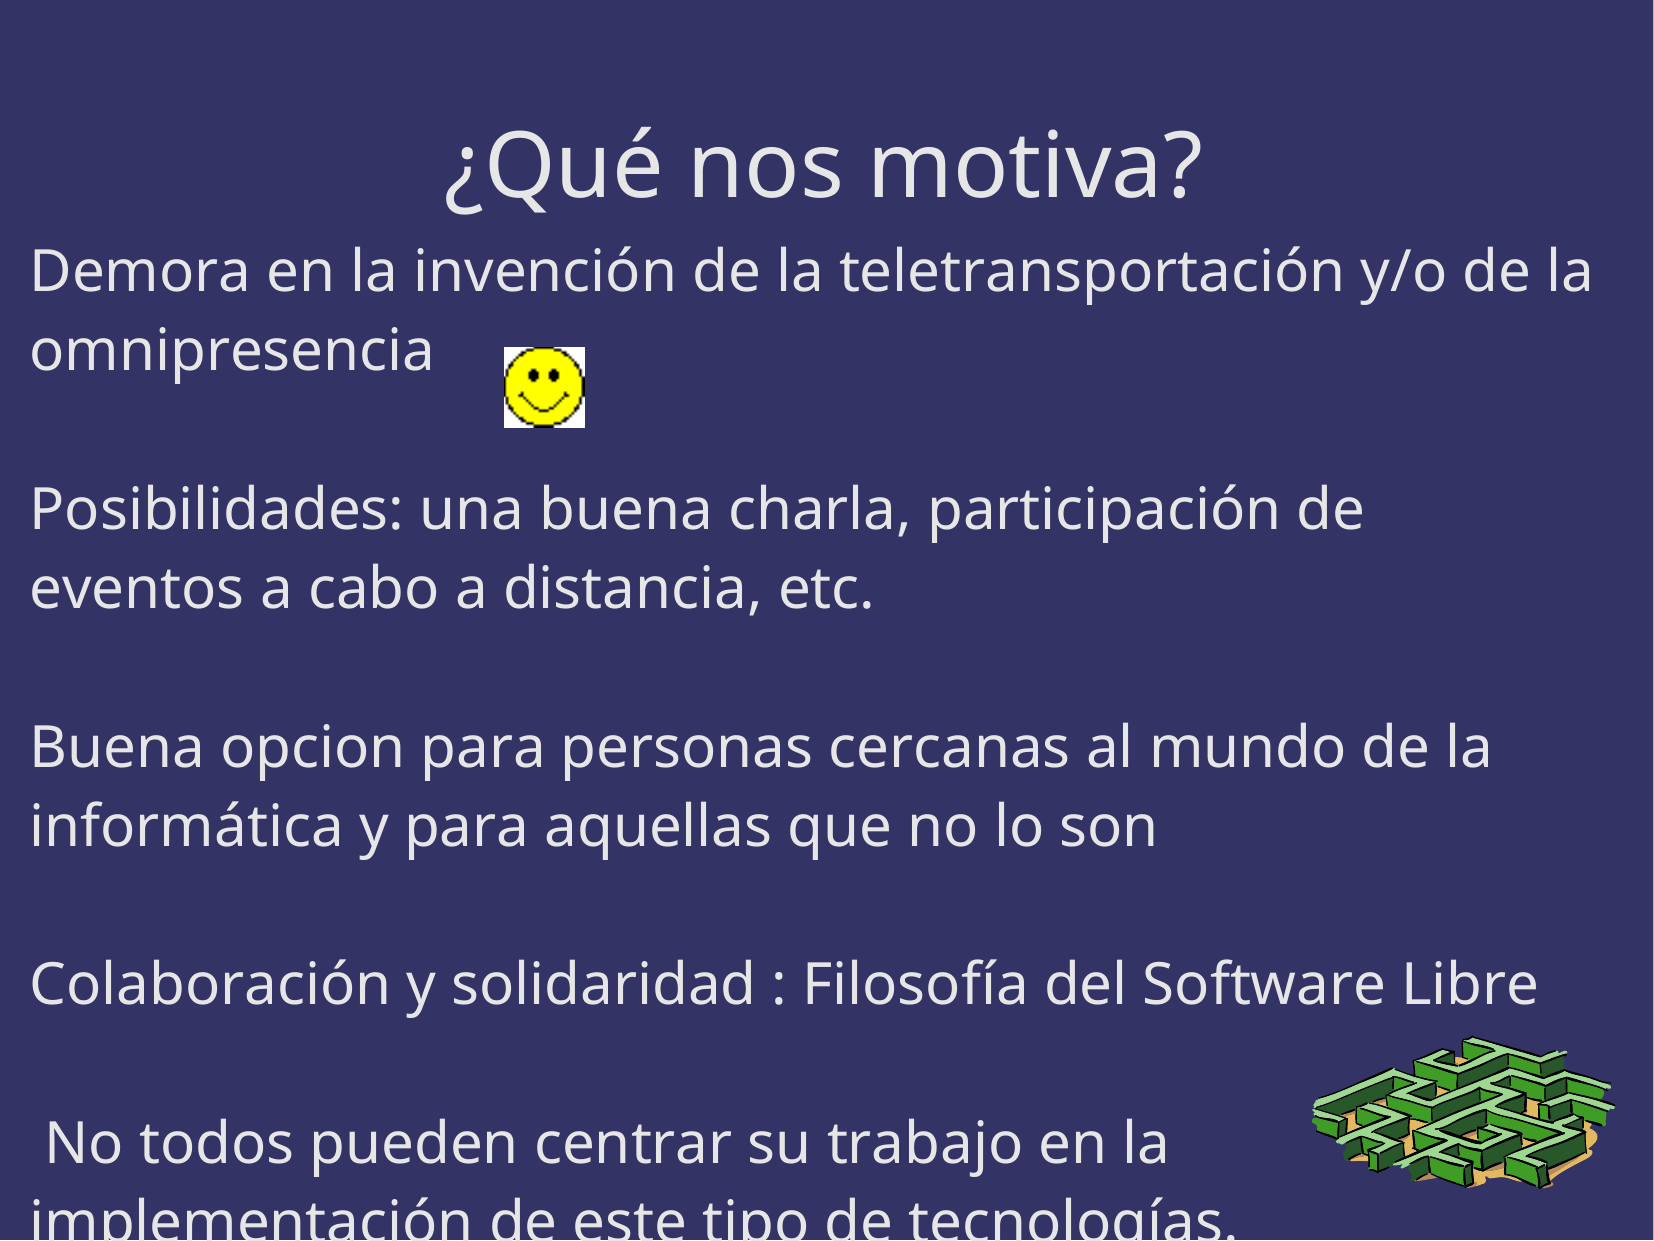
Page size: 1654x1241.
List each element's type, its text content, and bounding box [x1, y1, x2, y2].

picture [504, 347, 585, 428]
subtitle Demora en la invención de la teletransportación y/o de la omnipresencia Posibilidades: una buena charla, participación de eventos a cabo a distancia, etc. Buena opcion para personas cercanas al mundo de la informática y para aquellas que no lo son Colaboración y solidaridad : Filosofía del Software Libre No todos pueden centrar su trabajo en la implementación de este tipo de tecnologías. [29, 221, 1595, 1219]
title ¿Qué nos motiva? [118, 58, 1531, 266]
